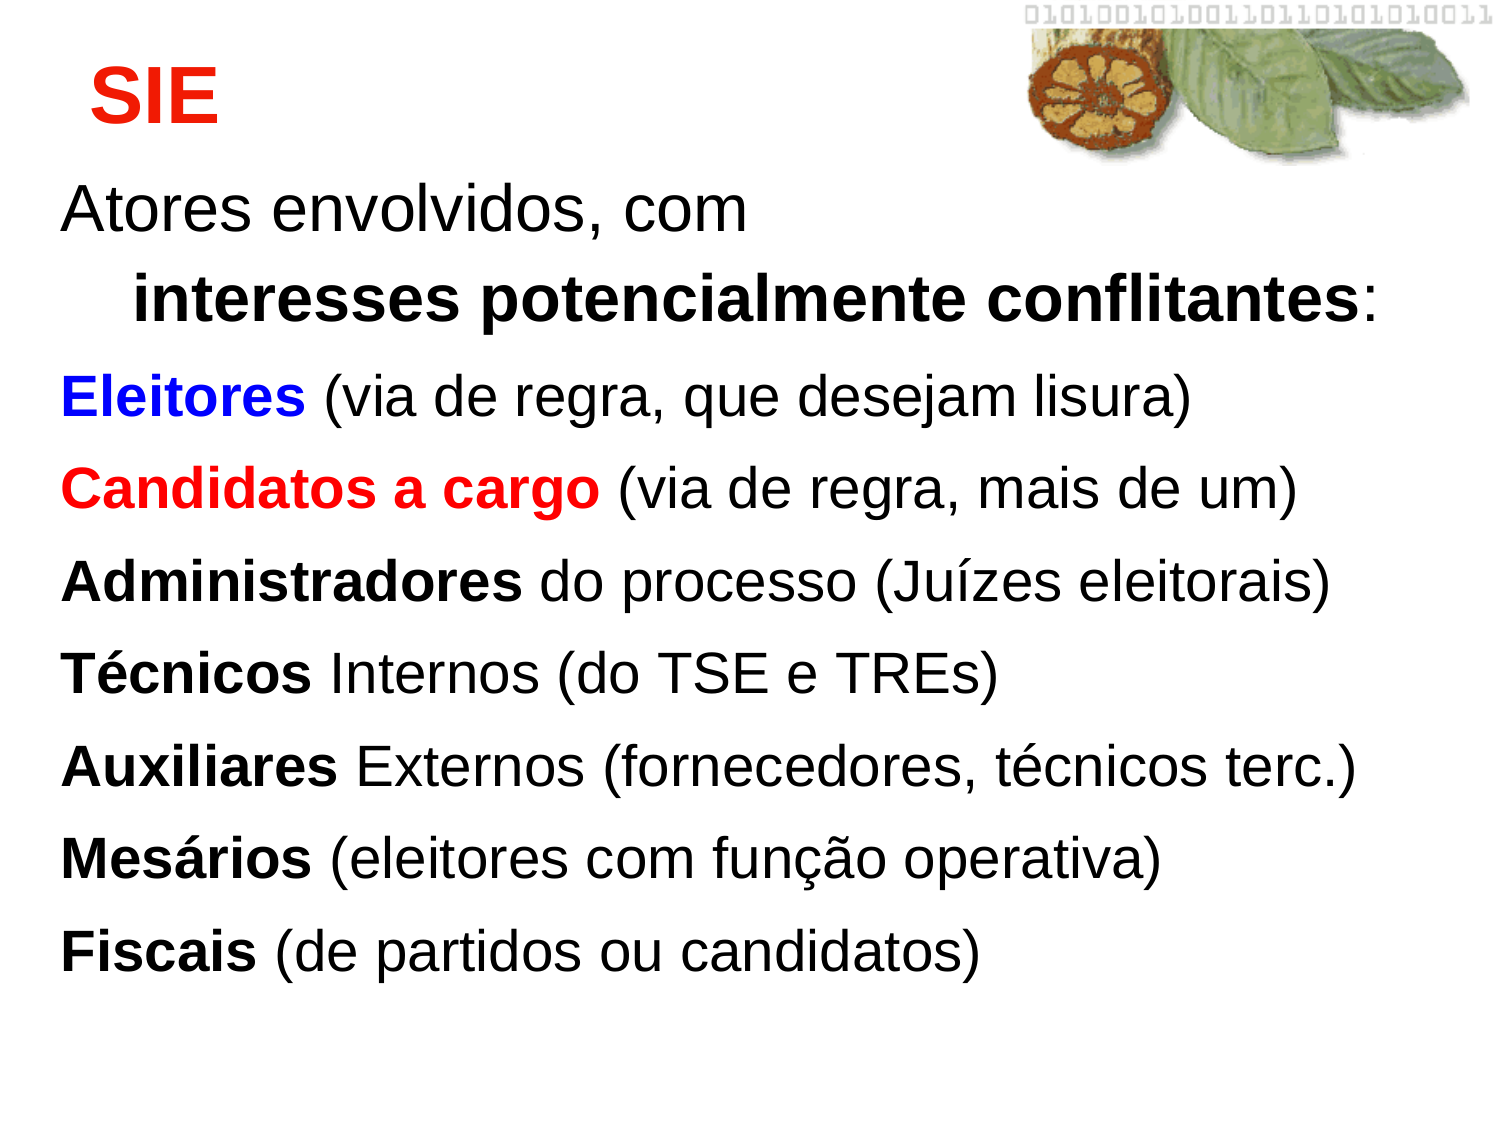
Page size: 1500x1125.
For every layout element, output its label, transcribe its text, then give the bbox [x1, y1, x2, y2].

title SIE [75, 20, 1313, 148]
list Atores envolvidos, com interesses potencialmente conflitantes: Eleitores (via de regra, que desejam lisura) Candidatos a cargo (via de regra, mais de um) Administradores do processo (Juízes eleitorais) Técnicos Internos (do TSE e TREs) Auxiliares Externos (fornecedores, técnicos terc.) Mesários (eleitores com função operativa) Fiscais (de partidos ou candidatos) [43, 148, 1474, 992]
picture [1021, 0, 1494, 166]
